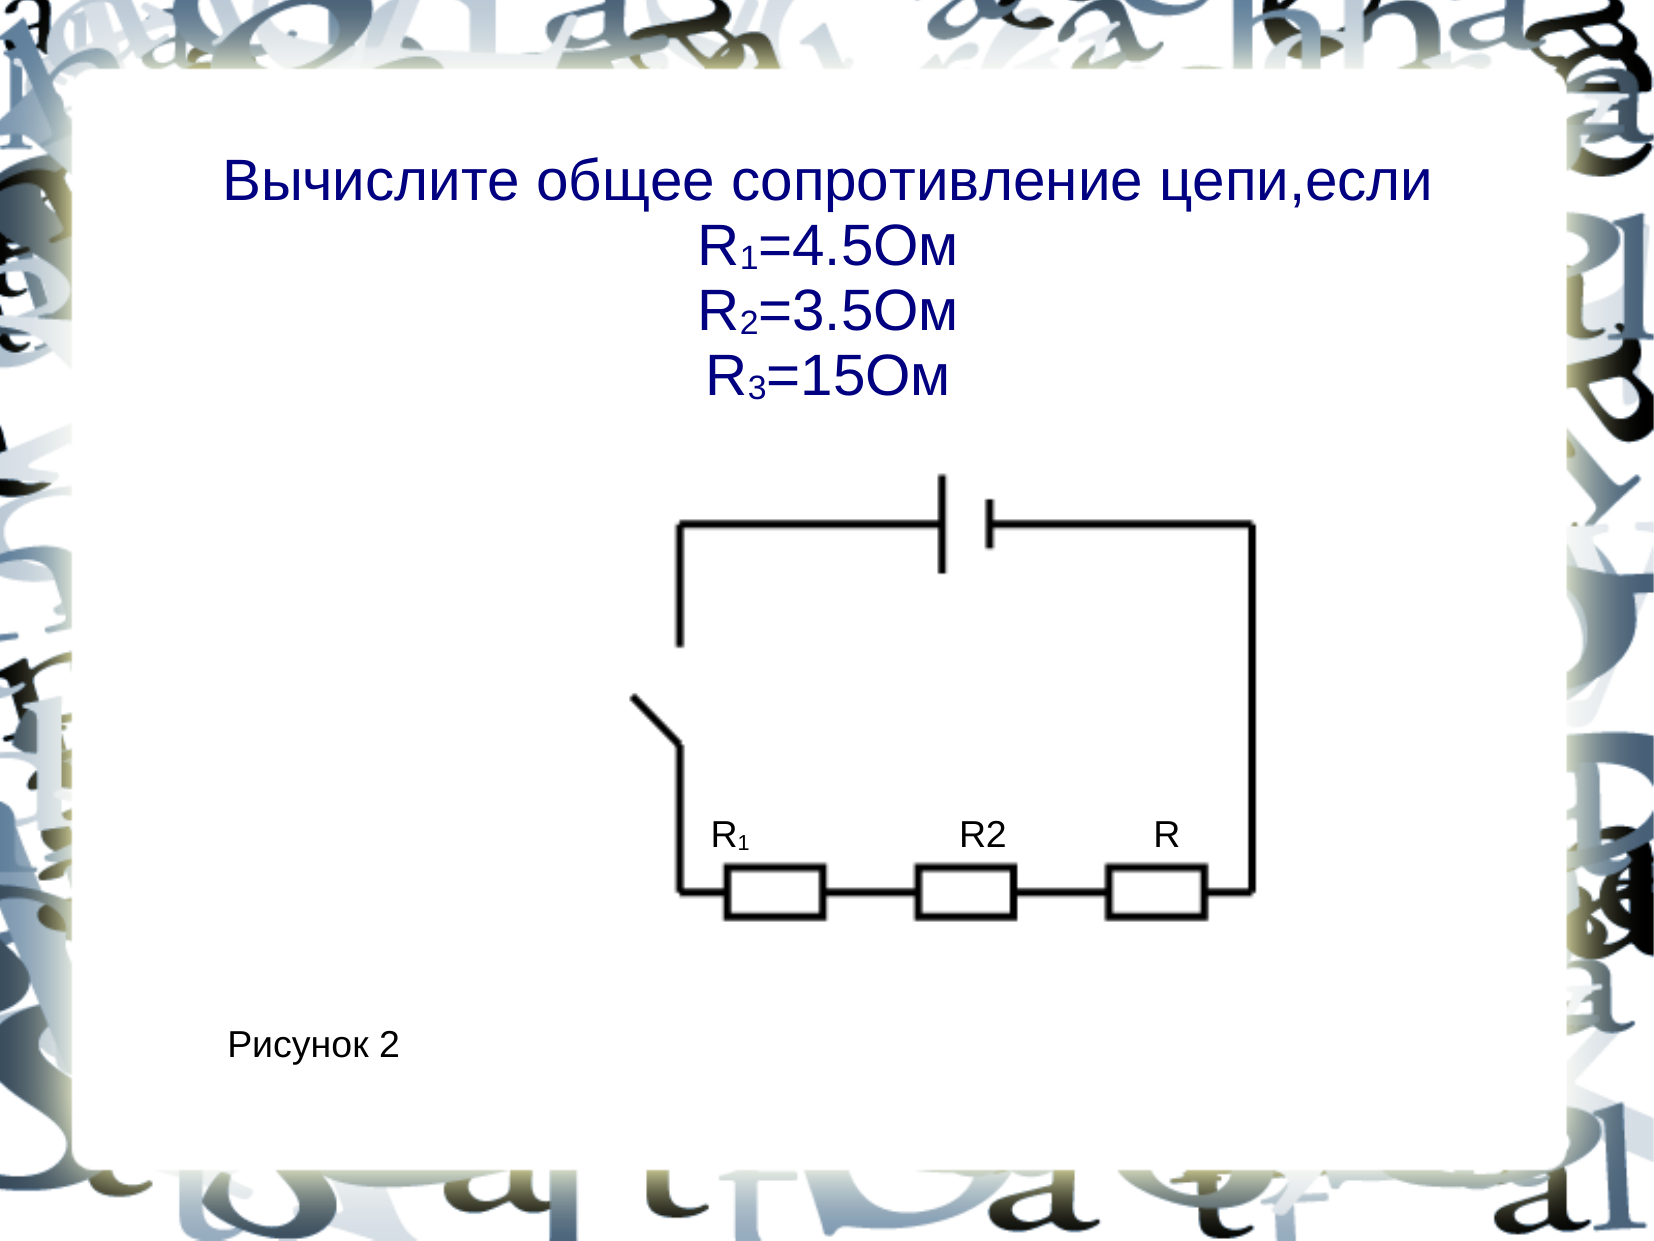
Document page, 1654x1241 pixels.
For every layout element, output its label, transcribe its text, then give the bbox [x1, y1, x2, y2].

text_box Вычислите общее сопротивление цепи,если R1=4.5Oм R2=3.5Oм R3=15Ом [209, 70, 1448, 485]
picture [0, 0, 1654, 1241]
text_box Рисунок 2 [212, 1015, 415, 1073]
